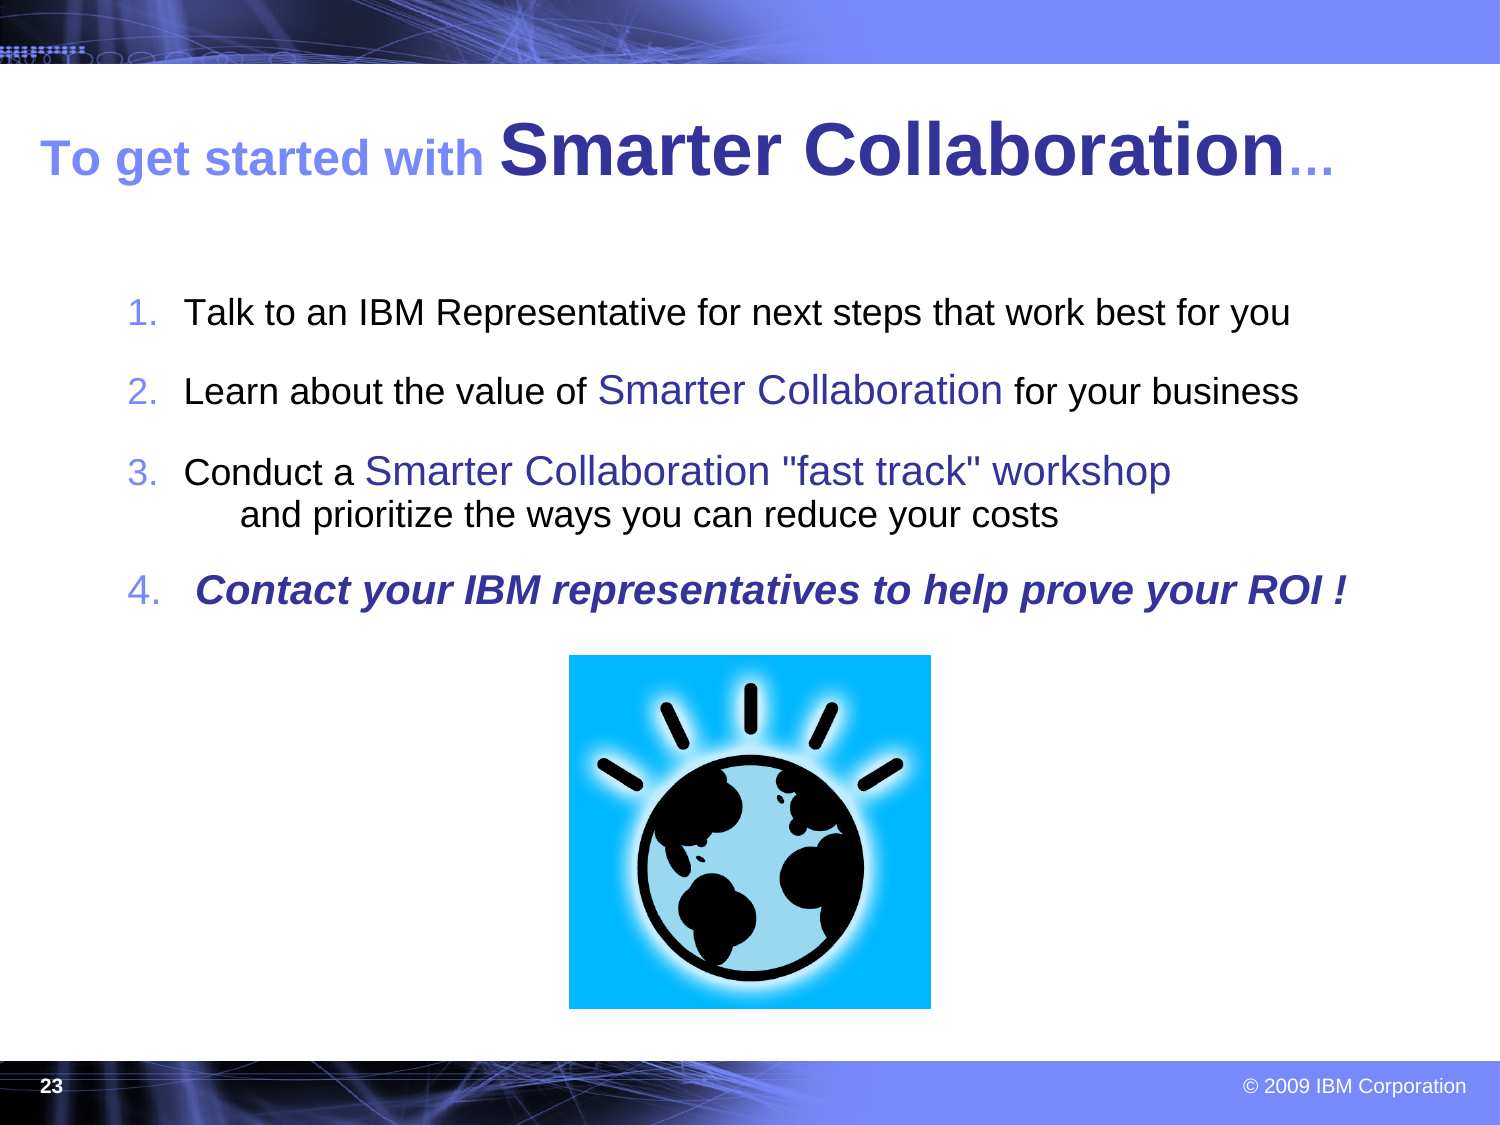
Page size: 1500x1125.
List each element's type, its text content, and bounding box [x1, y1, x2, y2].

picture [580, 666, 921, 1002]
picture [0, 1061, 1500, 1125]
title To get started with Smarter Collaboration… [25, 103, 1378, 203]
list Talk to an IBM Representative for next steps that work best for you Learn about the value of Smarter Collaboration for your business Conduct a Smarter Collaboration "fast track" workshop and prioritize the ways you can reduce your costs Contact your IBM representatives to help prove your ROI ! [112, 284, 1414, 960]
picture [0, 0, 1500, 64]
